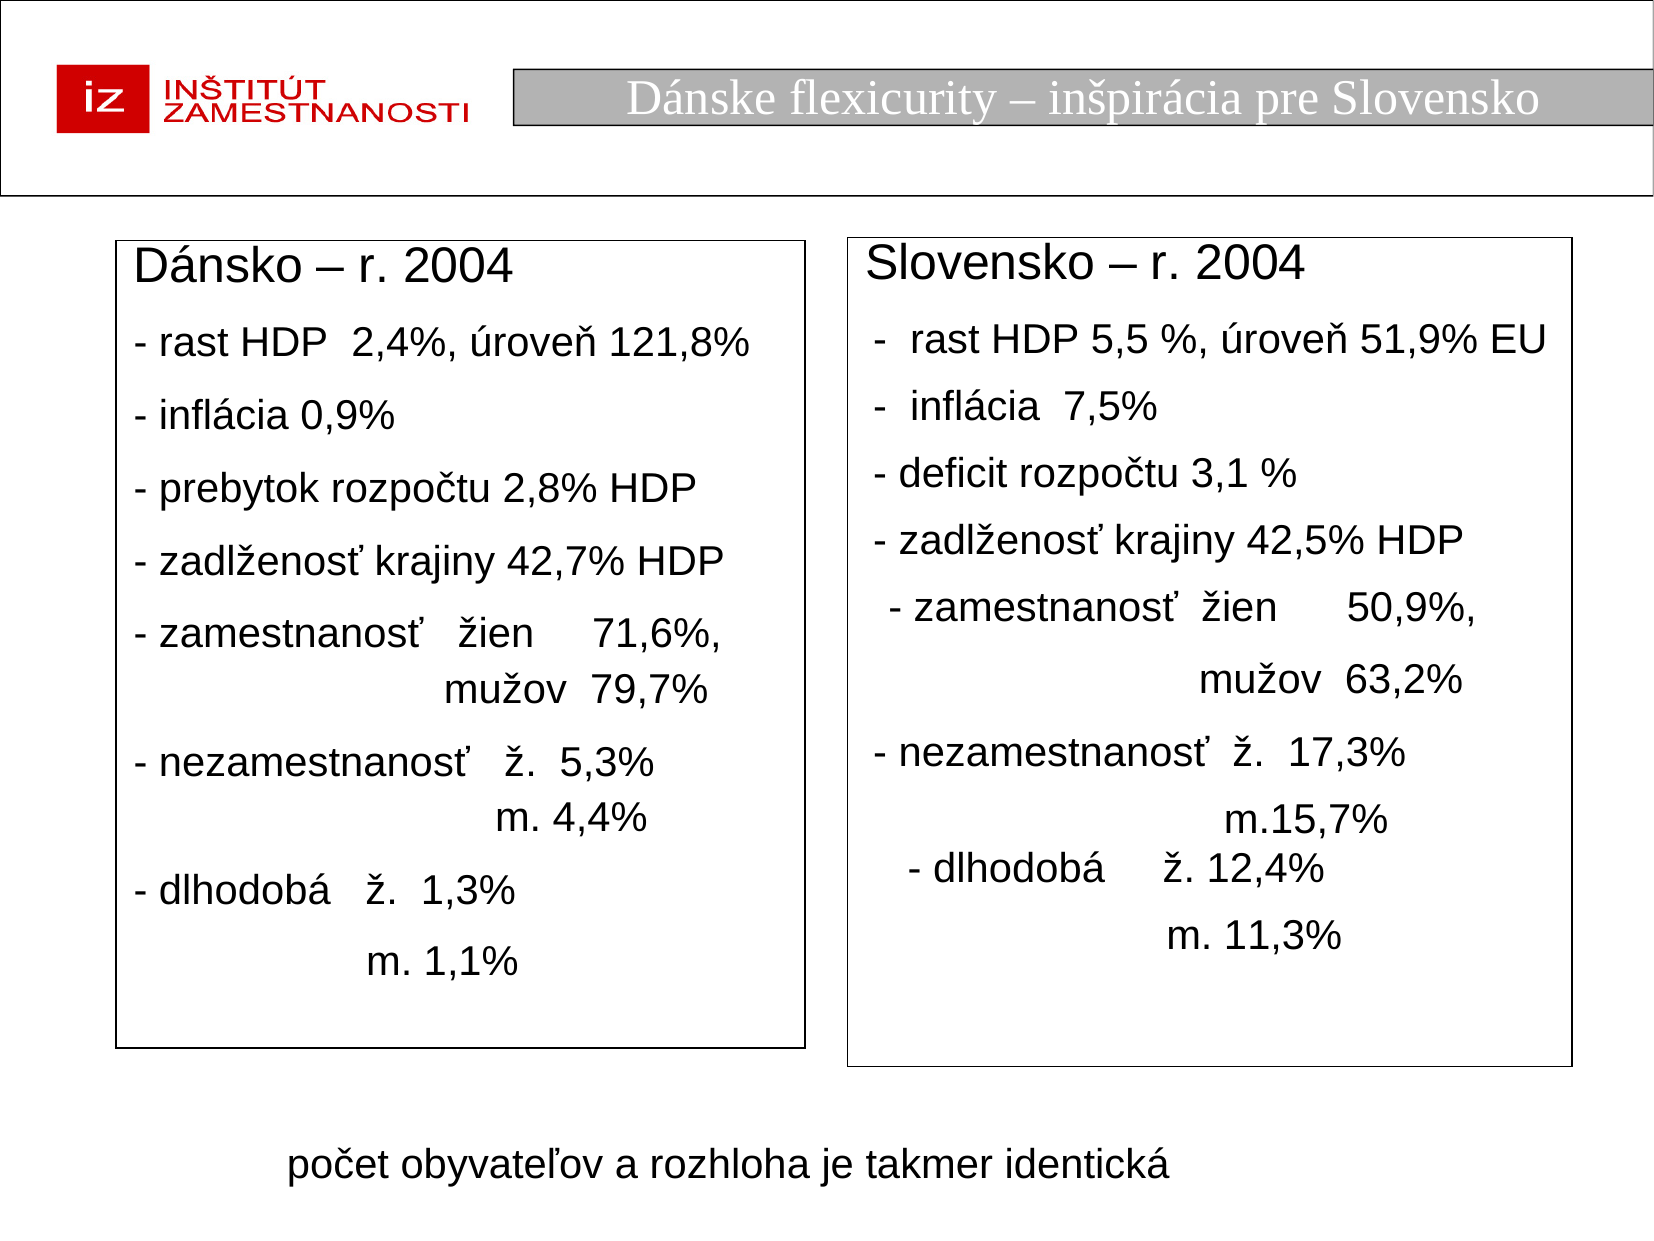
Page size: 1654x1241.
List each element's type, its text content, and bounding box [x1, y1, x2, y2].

text_box [0, 0, 1654, 196]
text_box počet obyvateľov a rozhloha je takmer identická [286, 1141, 1171, 1188]
text_box Dánske flexicurity – inšpirácia pre Slovensko [513, 69, 1654, 126]
picture [5, 5, 518, 190]
list Slovensko – r. 2004 - rast HDP 5,5 %, úroveň 51,9% EU - inflácia 7,5% - deficit rozpočtu 3,1 % - zadlženosť krajiny 42,5% HDP - zamestnanosť žien 50,9%, mužov 63,2% - nezamestnanosť ž. 17,3% m.15,7% - dlhodobá ž. 12,4% m. 11,3% [847, 237, 1573, 1067]
list Dánsko – r. 2004 - rast HDP 2,4%, úroveň 121,8% - inflácia 0,9% - prebytok rozpočtu 2,8% HDP - zadlženosť krajiny 42,7% HDP - zamestnanosť žien 71,6%, mužov 79,7% - nezamestnanosť ž. 5,3% m. 4,4% - dlhodobá ž. 1,3% m. 1,1% [115, 240, 805, 1048]
